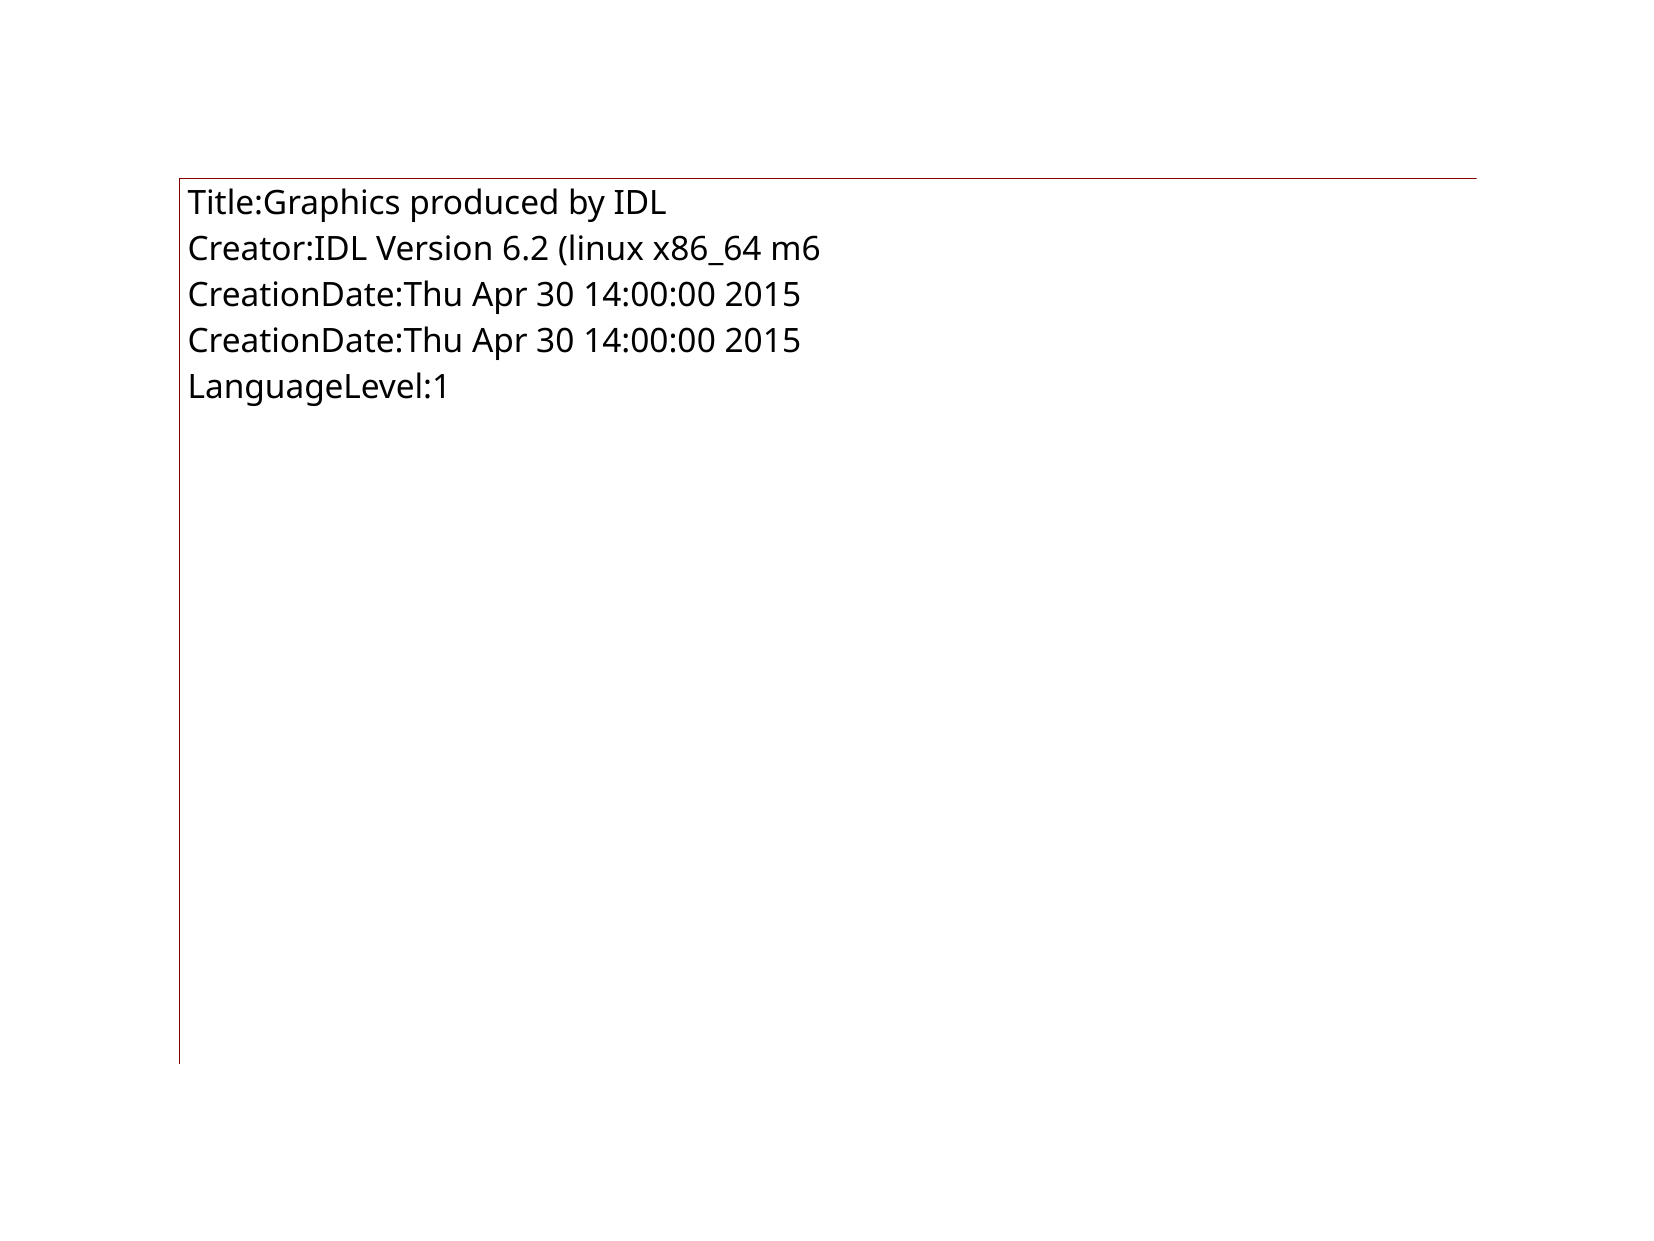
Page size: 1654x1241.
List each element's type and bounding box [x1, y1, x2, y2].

picture [176, 176, 1477, 1064]
